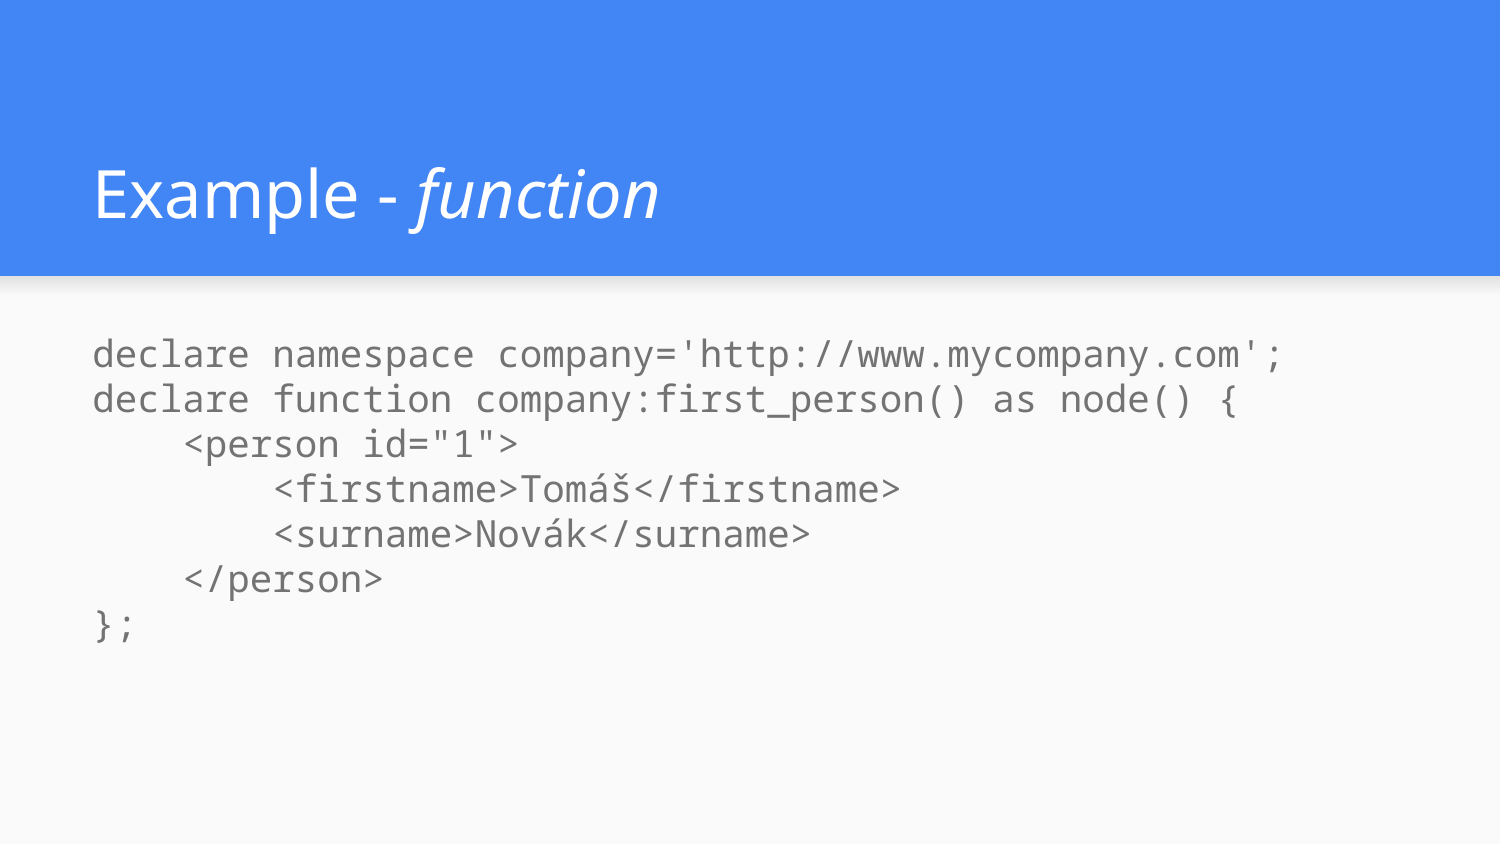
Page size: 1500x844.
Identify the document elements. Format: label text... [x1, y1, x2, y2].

list declare namespace company='http://www.mycompany.com'; declare function company:first_person() as node() { <person id="1"> <firstname>Tomáš</firstname> <surname>Novák</surname> </person> }; [77, 314, 1427, 760]
title Example - function [77, 121, 1427, 248]
